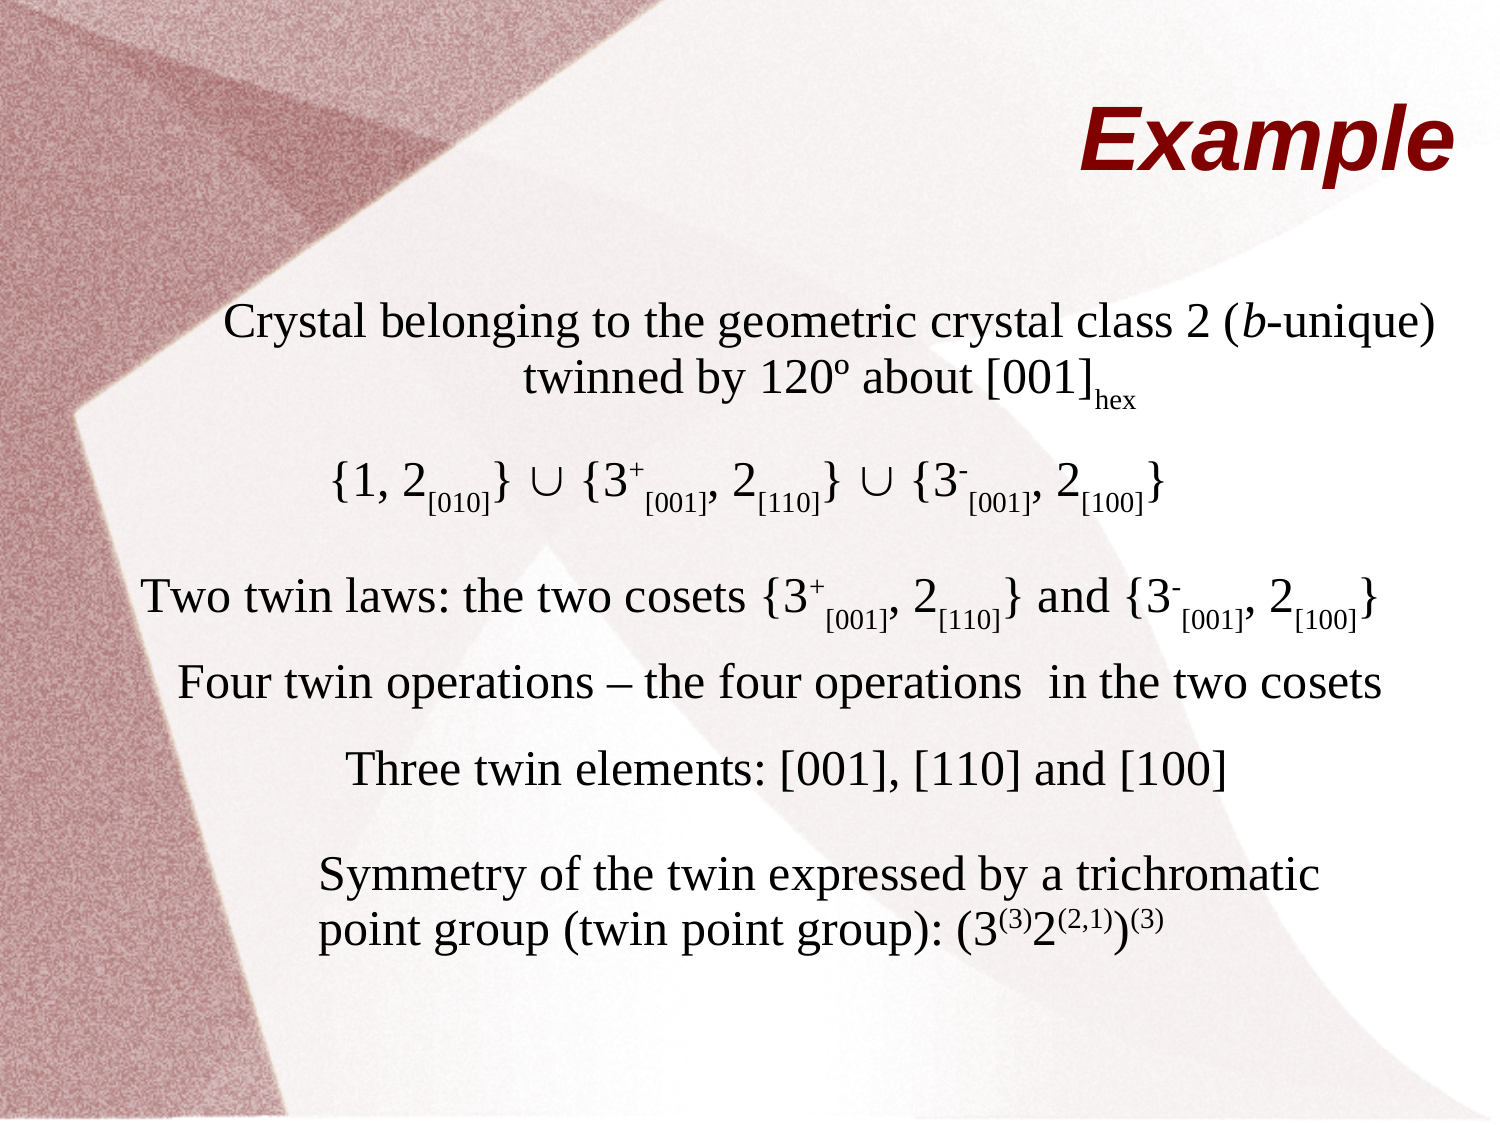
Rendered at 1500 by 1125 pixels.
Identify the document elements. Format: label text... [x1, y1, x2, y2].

text_box Crystal belonging to the geometric crystal class 2 (b-unique) twinned by 120º about [001]hex [208, 285, 1468, 443]
text_box Four twin operations – the four operations in the two cosets [163, 646, 1399, 718]
text_box Symmetry of the twin expressed by a trichromatic point group (twin point group): (3(3)2(2,1))(3) [303, 838, 1449, 1007]
text_box {1, 2[010]}  {3+[001], 2[110]}  {3-[001], 2[100]} [313, 444, 1180, 533]
title Example [541, 52, 1458, 226]
picture [0, 0, 1500, 1125]
text_box Three twin elements: [001], [110] and [100] [330, 733, 1242, 814]
text_box Two twin laws: the two cosets {3+[001], 2[110]} and {3-[001], 2[100]} [125, 560, 1396, 646]
